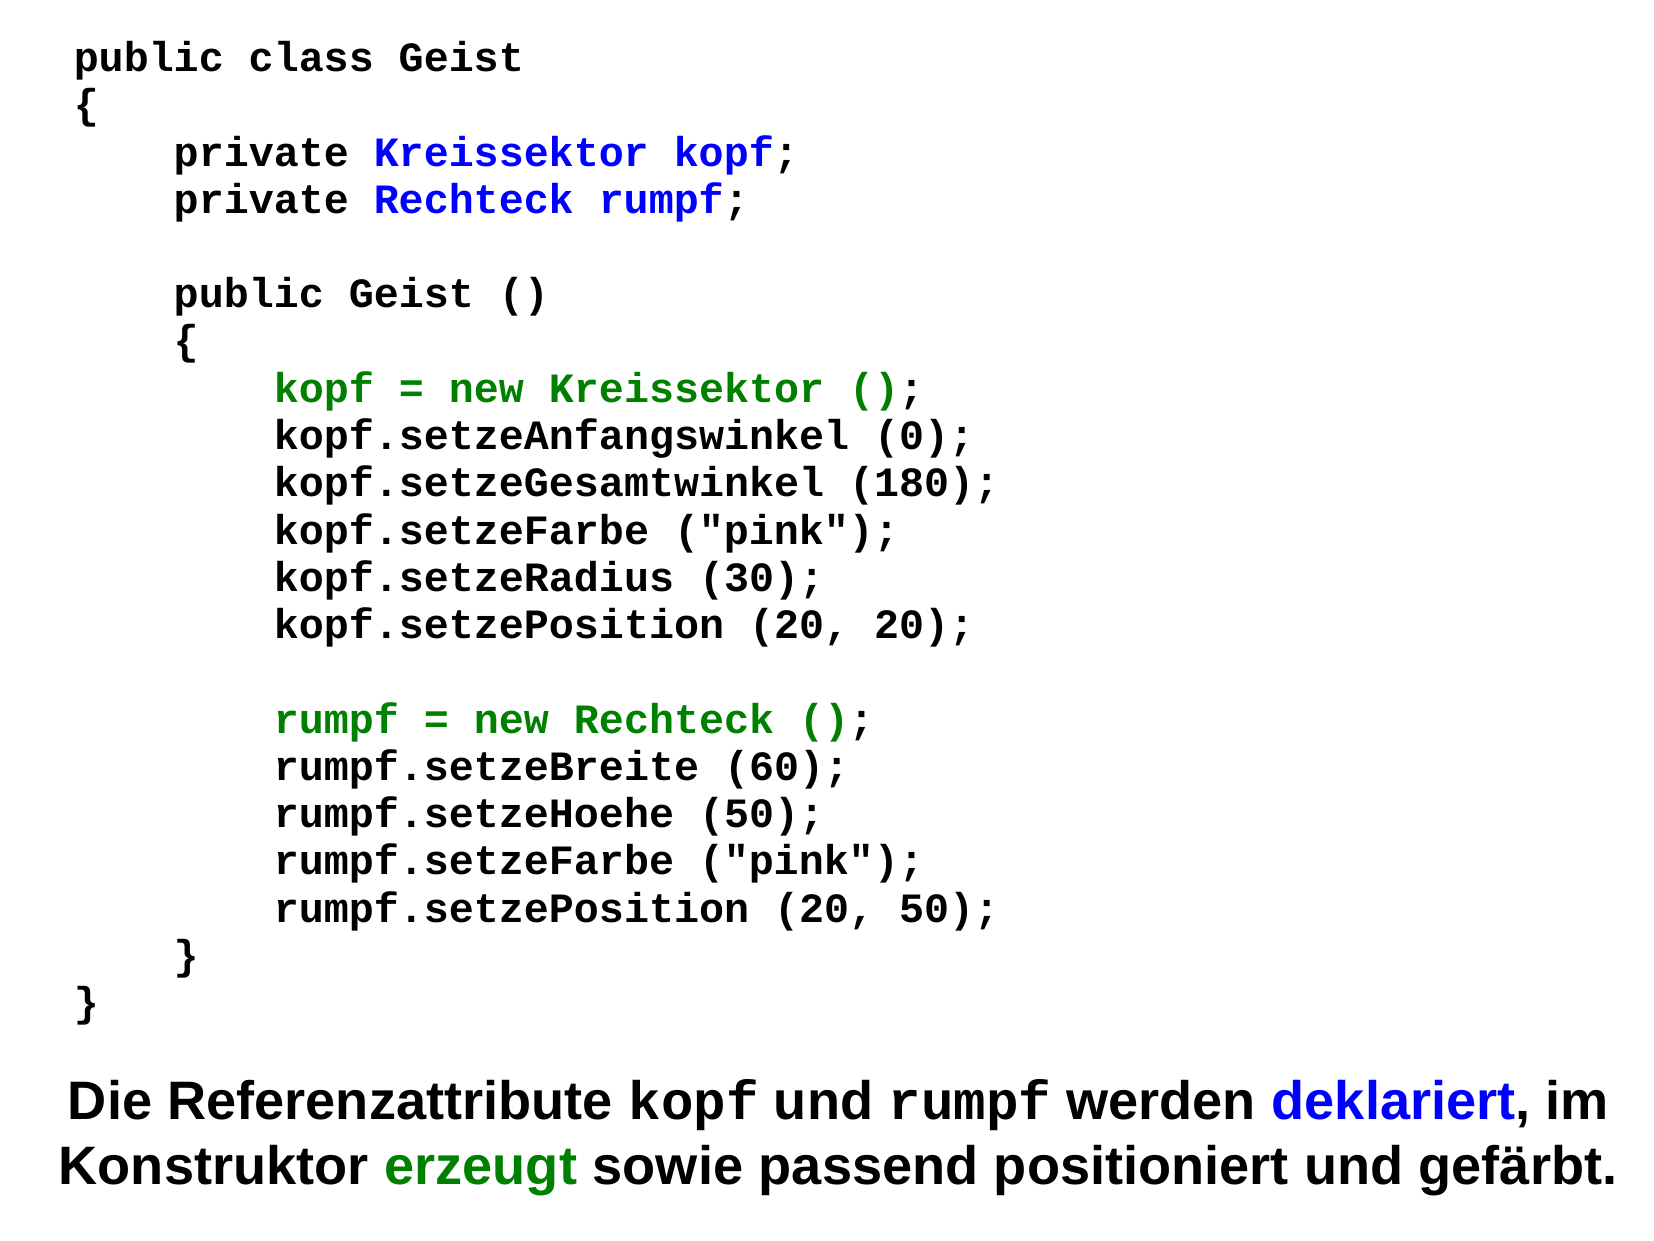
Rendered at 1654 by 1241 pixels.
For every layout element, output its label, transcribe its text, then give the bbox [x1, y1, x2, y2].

text_box public class Geist { private Kreissektor kopf; private Rechteck rumpf; public Geist () { kopf = new Kreissektor (); kopf.setzeAnfangswinkel (0); kopf.setzeGesamtwinkel (180); kopf.setzeFarbe ("pink"); kopf.setzeRadius (30); kopf.setzePosition (20, 20); rumpf = new Rechteck (); rumpf.setzeBreite (60); rumpf.setzeHoehe (50); rumpf.setzeFarbe ("pink"); rumpf.setzePosition (20, 50); } } [59, 29, 1625, 1048]
text_box Die Referenzattribute kopf und rumpf werden deklariert, im Konstruktor erzeugt sowie passend positioniert und gefärbt. [23, 1062, 1654, 1211]
